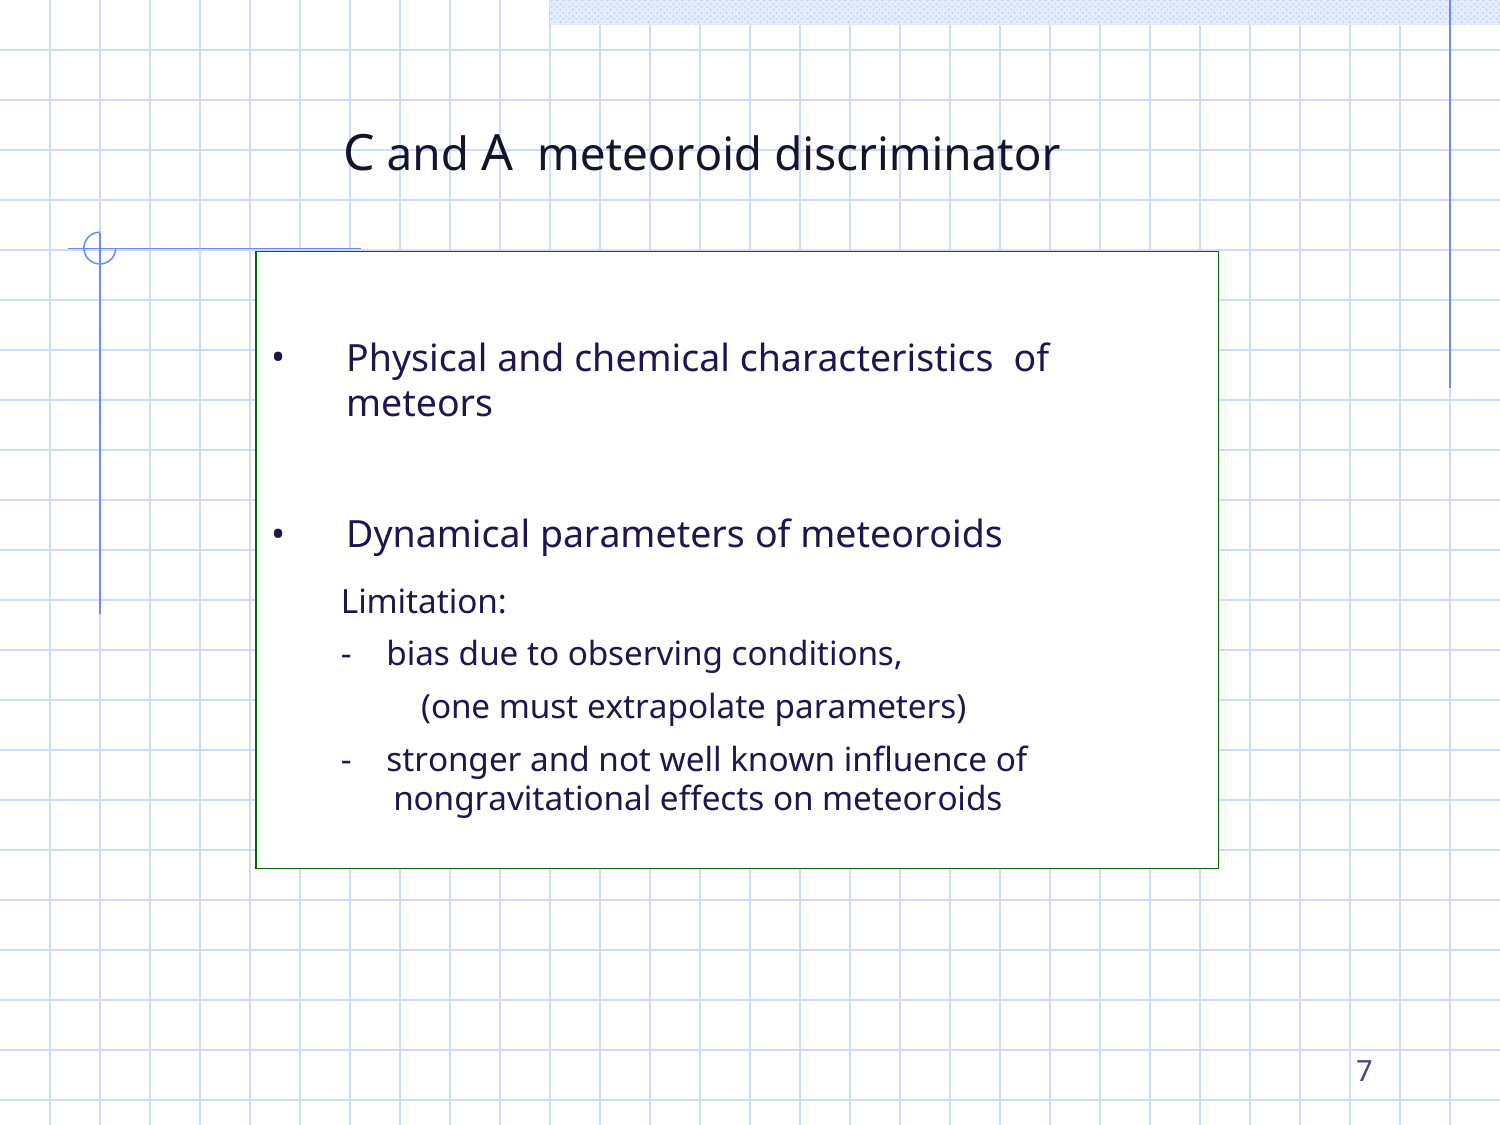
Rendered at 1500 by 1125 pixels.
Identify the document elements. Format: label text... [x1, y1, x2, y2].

text_box Physical and chemical characteristics of meteors Dynamical parameters of meteoroids Limitation: - bias due to observing conditions, (one must extrapolate parameters) - stronger and not well known influence of nongravitational effects on meteoroids [256, 251, 1219, 869]
picture [549, 0, 1449, 25]
picture [1451, 0, 1500, 25]
text_box C and A meteoroid discriminator [328, 112, 1076, 188]
